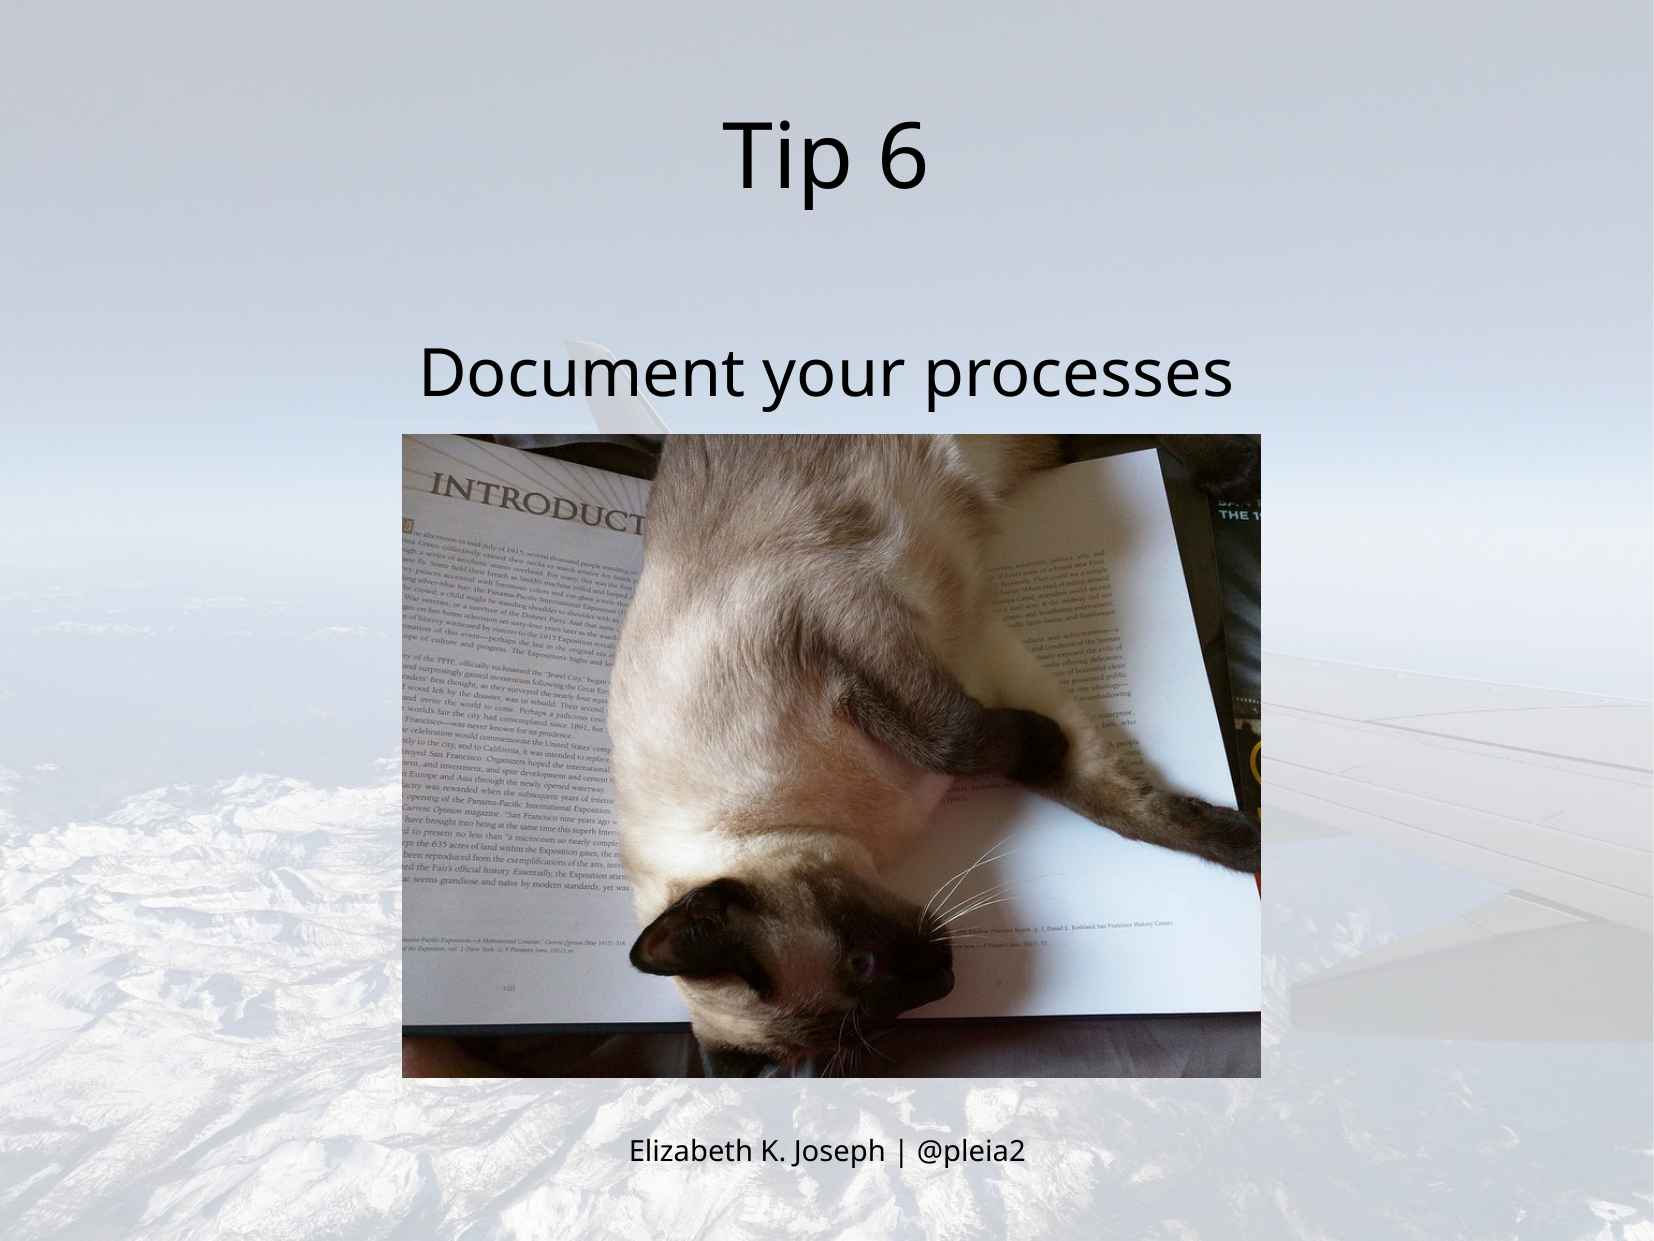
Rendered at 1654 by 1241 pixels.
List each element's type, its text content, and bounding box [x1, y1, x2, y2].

title Tip 6 [82, 49, 1571, 257]
subtitle Document your processes [82, 290, 1571, 451]
picture [0, 0, 1654, 1241]
